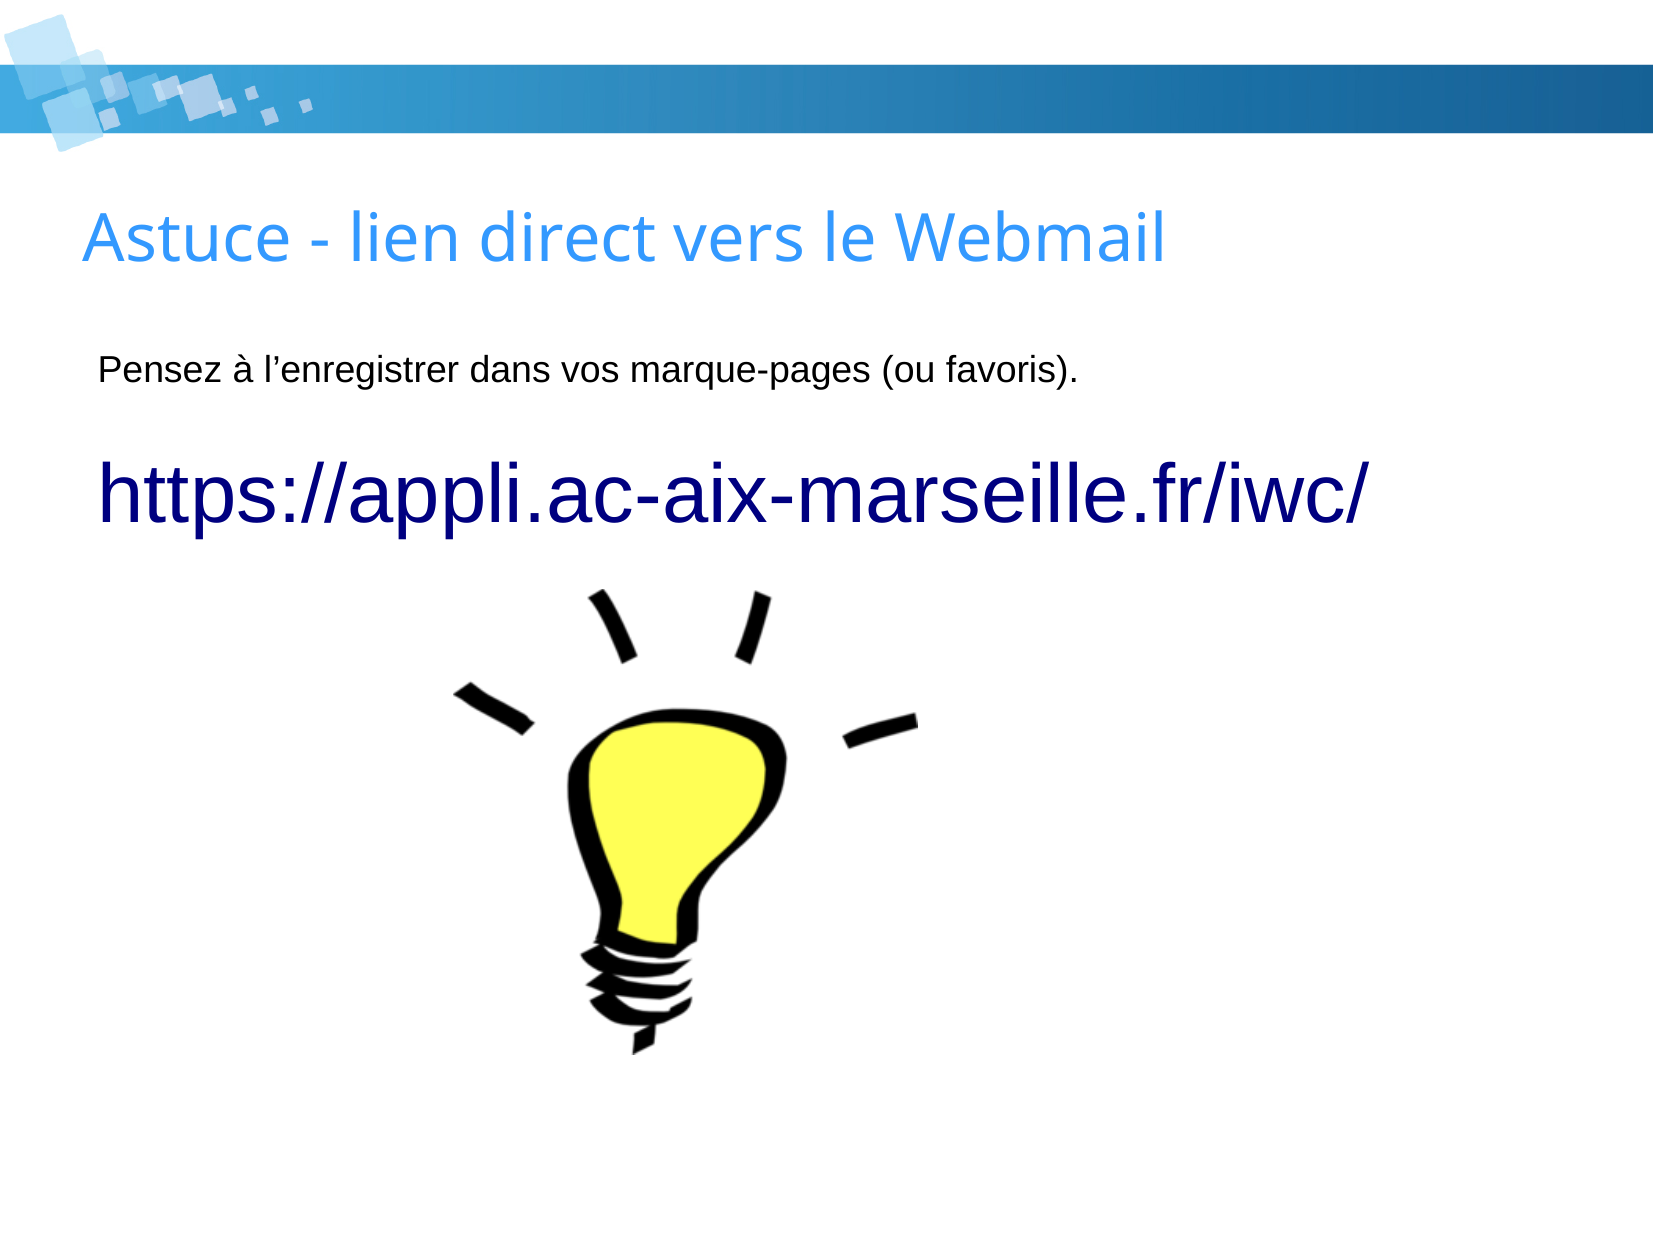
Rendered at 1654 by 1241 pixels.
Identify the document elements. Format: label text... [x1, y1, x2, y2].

text_box https://appli.ac-aix-marseille.fr/iwc/ [82, 440, 1449, 549]
text_box Pensez à l’enregistrer dans vos marque-pages (ou favoris). [82, 341, 1109, 441]
title Astuce - lien direct vers le Webmail [82, 139, 1571, 332]
picture [0, 0, 1653, 1238]
